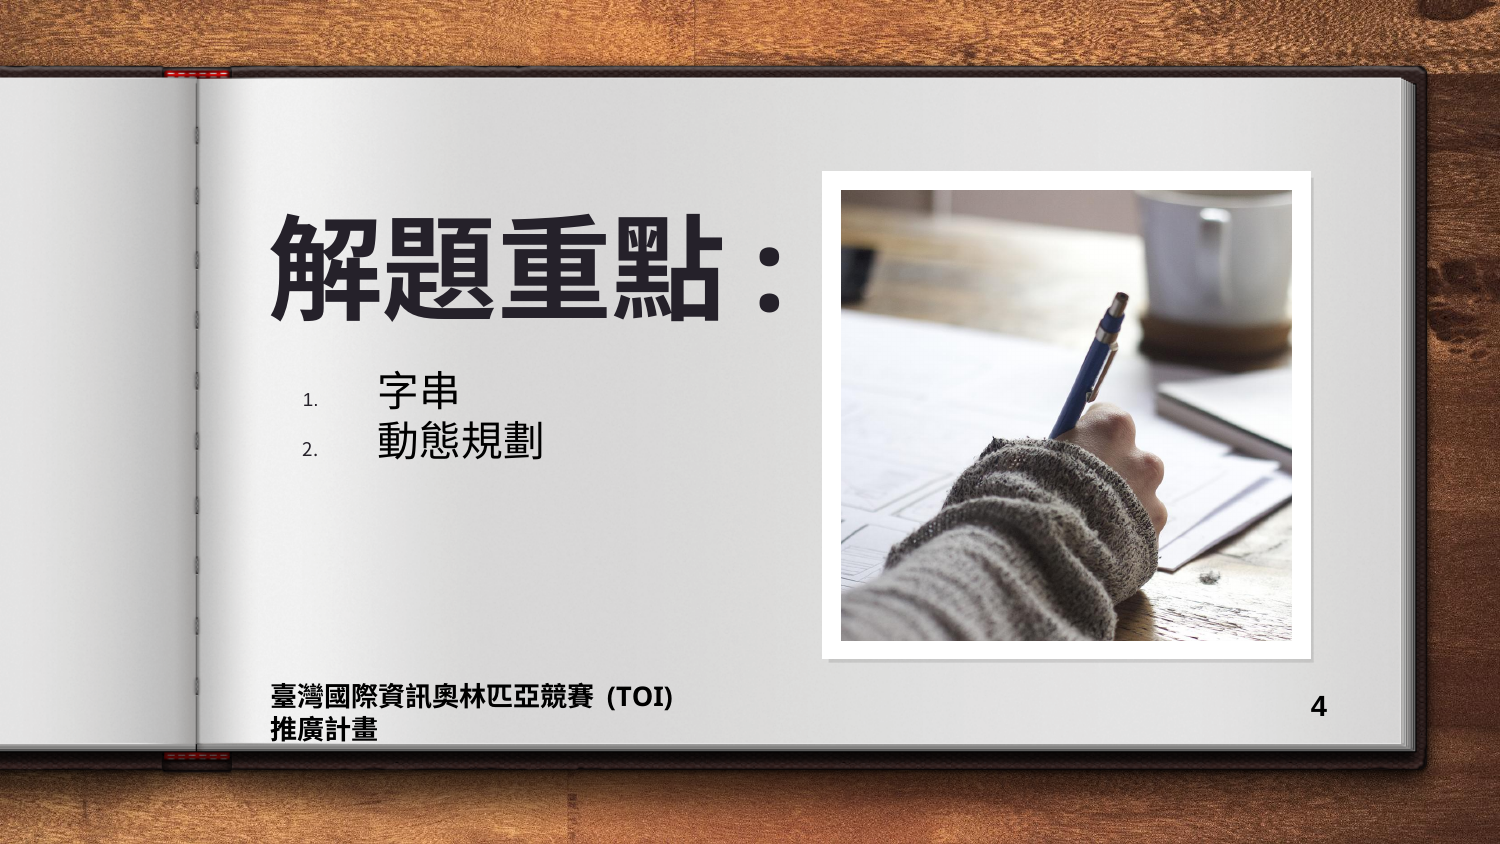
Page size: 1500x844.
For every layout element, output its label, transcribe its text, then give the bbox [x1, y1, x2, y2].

text_box [1295, 672, 1386, 737]
text_box 字串 動態規劃 [287, 349, 842, 654]
text_box [829, 178, 1314, 663]
picture [841, 190, 1292, 641]
text_box 解題重點: [253, 158, 784, 350]
